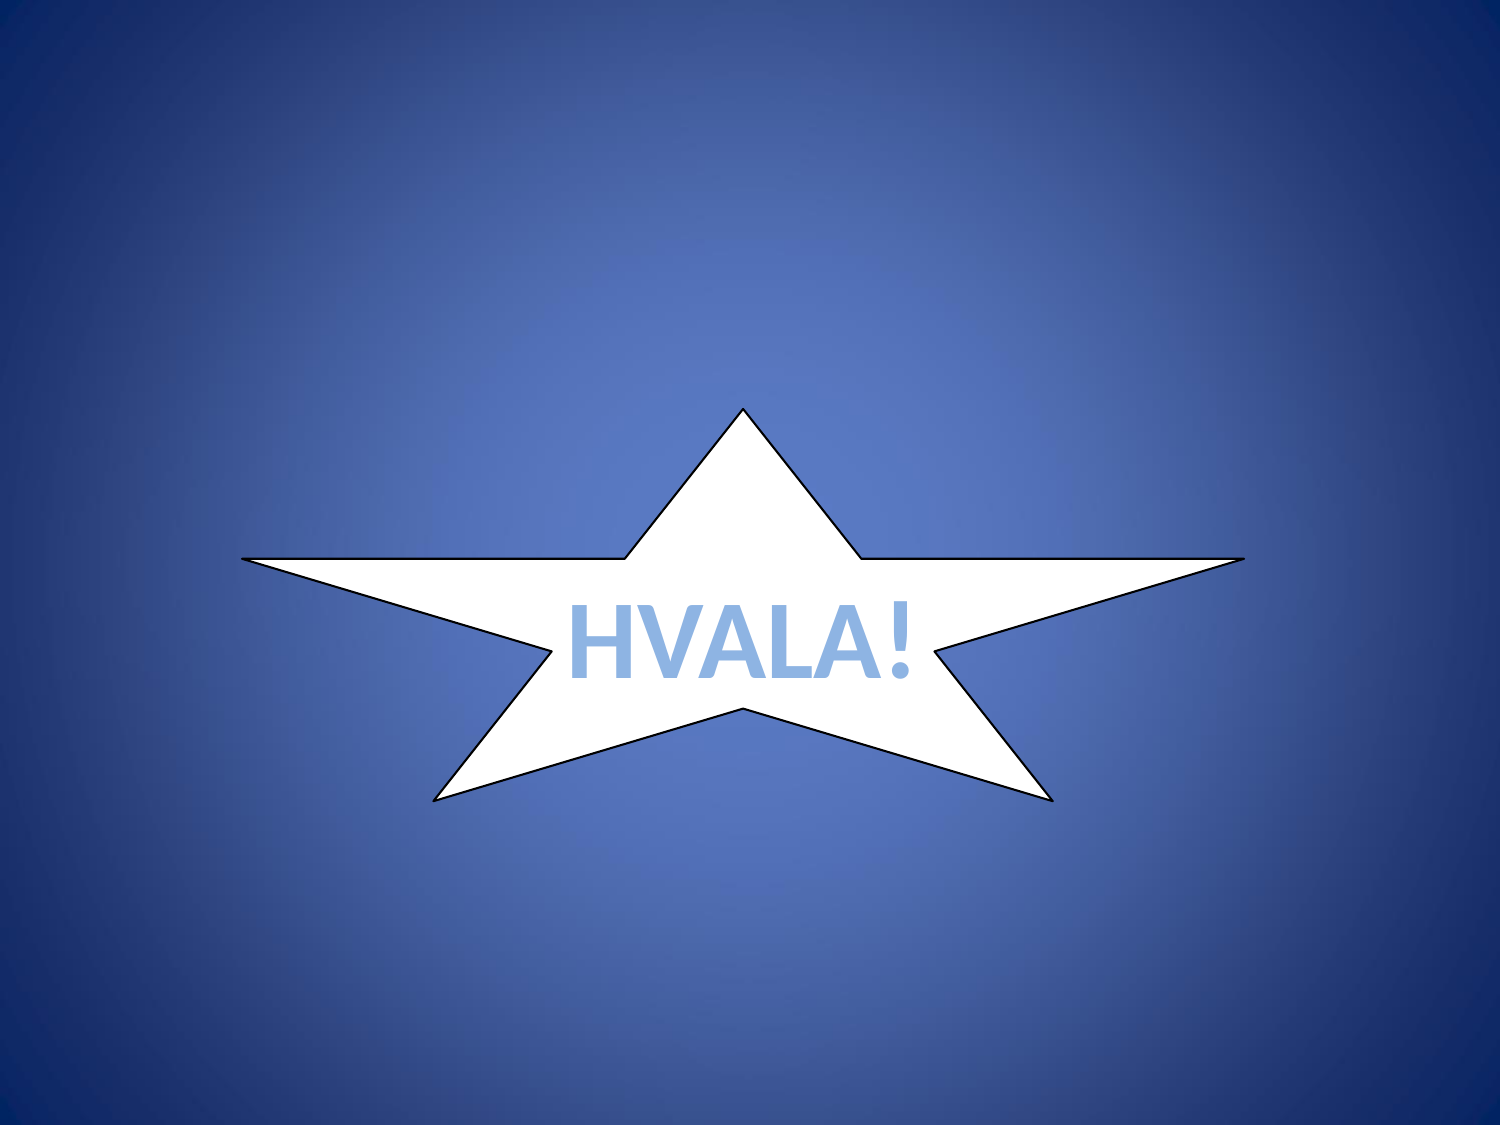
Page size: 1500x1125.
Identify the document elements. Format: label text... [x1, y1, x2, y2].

picture [0, 0, 1500, 1125]
text_box HVALA! [242, 408, 1245, 802]
